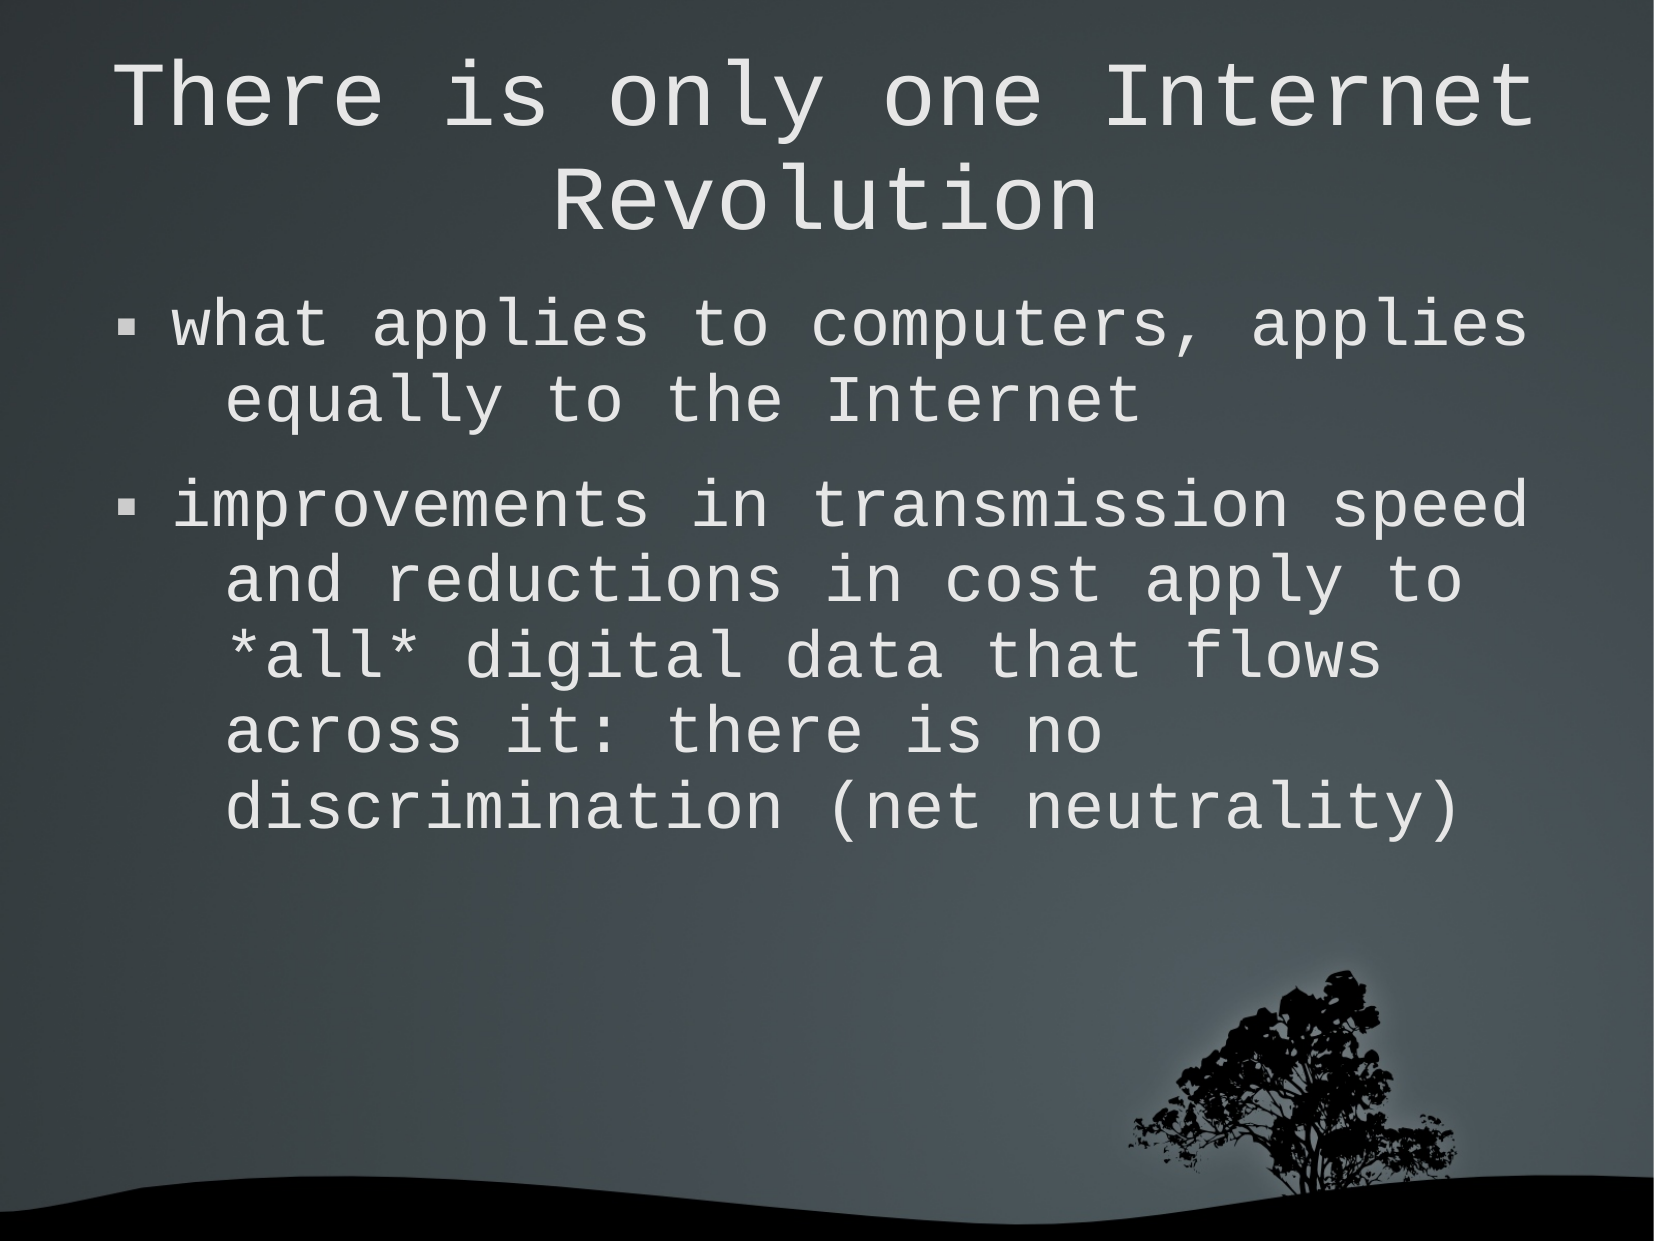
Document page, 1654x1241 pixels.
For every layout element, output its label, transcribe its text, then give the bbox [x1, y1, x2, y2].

list what applies to computers, applies equally to the Internet improvements in transmission speed and reductions in cost apply to *all* digital data that flows across it: there is no discrimination (net neutrality) [82, 290, 1571, 1094]
title There is only one Internet Revolution [82, 48, 1571, 258]
picture [0, 0, 1654, 1241]
